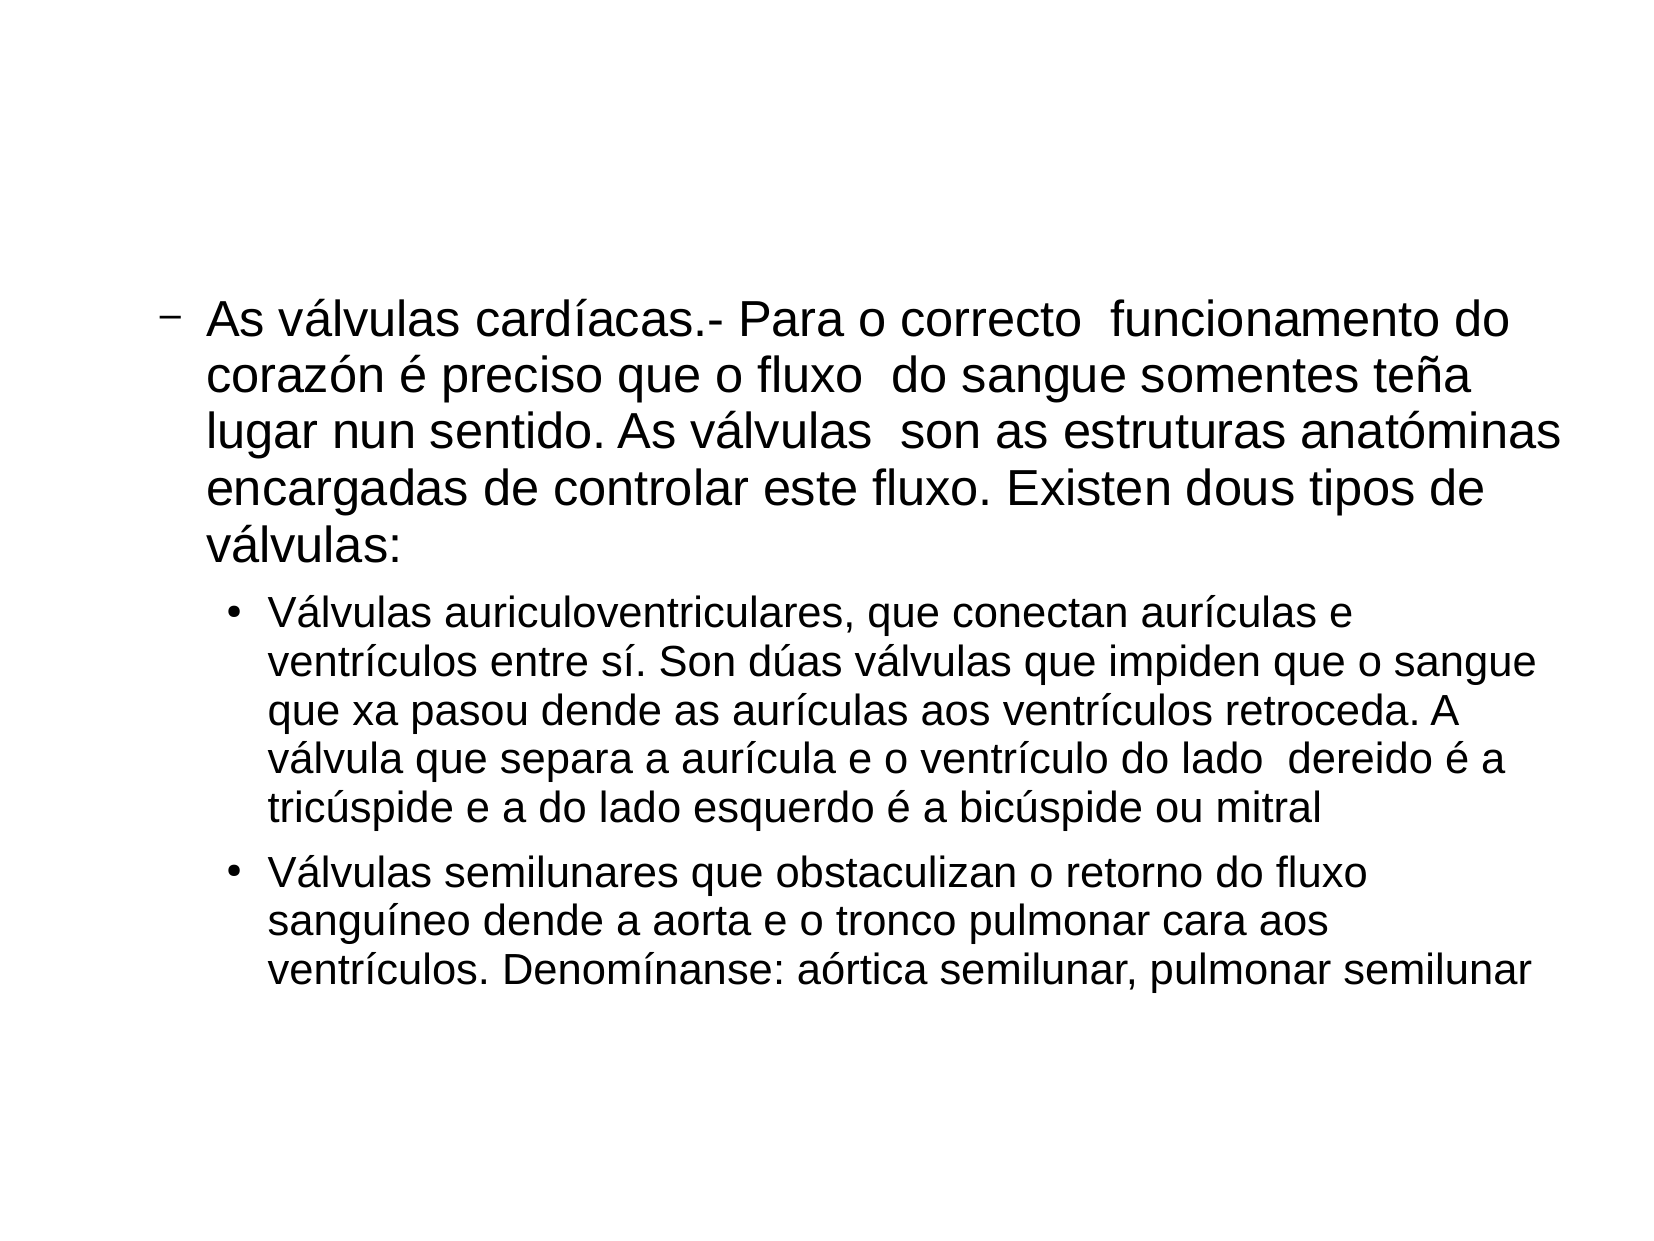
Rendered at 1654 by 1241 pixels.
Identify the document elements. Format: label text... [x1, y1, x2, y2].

list As válvulas cardíacas.- Para o correcto funcionamento do corazón é preciso que o fluxo do sangue somentes teña lugar nun sentido. As válvulas son as estruturas anatóminas encargadas de controlar este fluxo. Existen dous tipos de válvulas: Válvulas auriculoventriculares, que conectan aurículas e ventrículos entre sí. Son dúas válvulas que impiden que o sangue que xa pasou dende as aurículas aos ventrículos retroceda. A válvula que separa a aurícula e o ventrículo do lado dereido é a tricúspide e a do lado esquerdo é a bicúspide ou mitral Válvulas semilunares que obstaculizan o retorno do fluxo sanguíneo dende a aorta e o tronco pulmonar cara aos ventrículos. Denomínanse: aórtica semilunar, pulmonar semilunar [82, 290, 1571, 1010]
